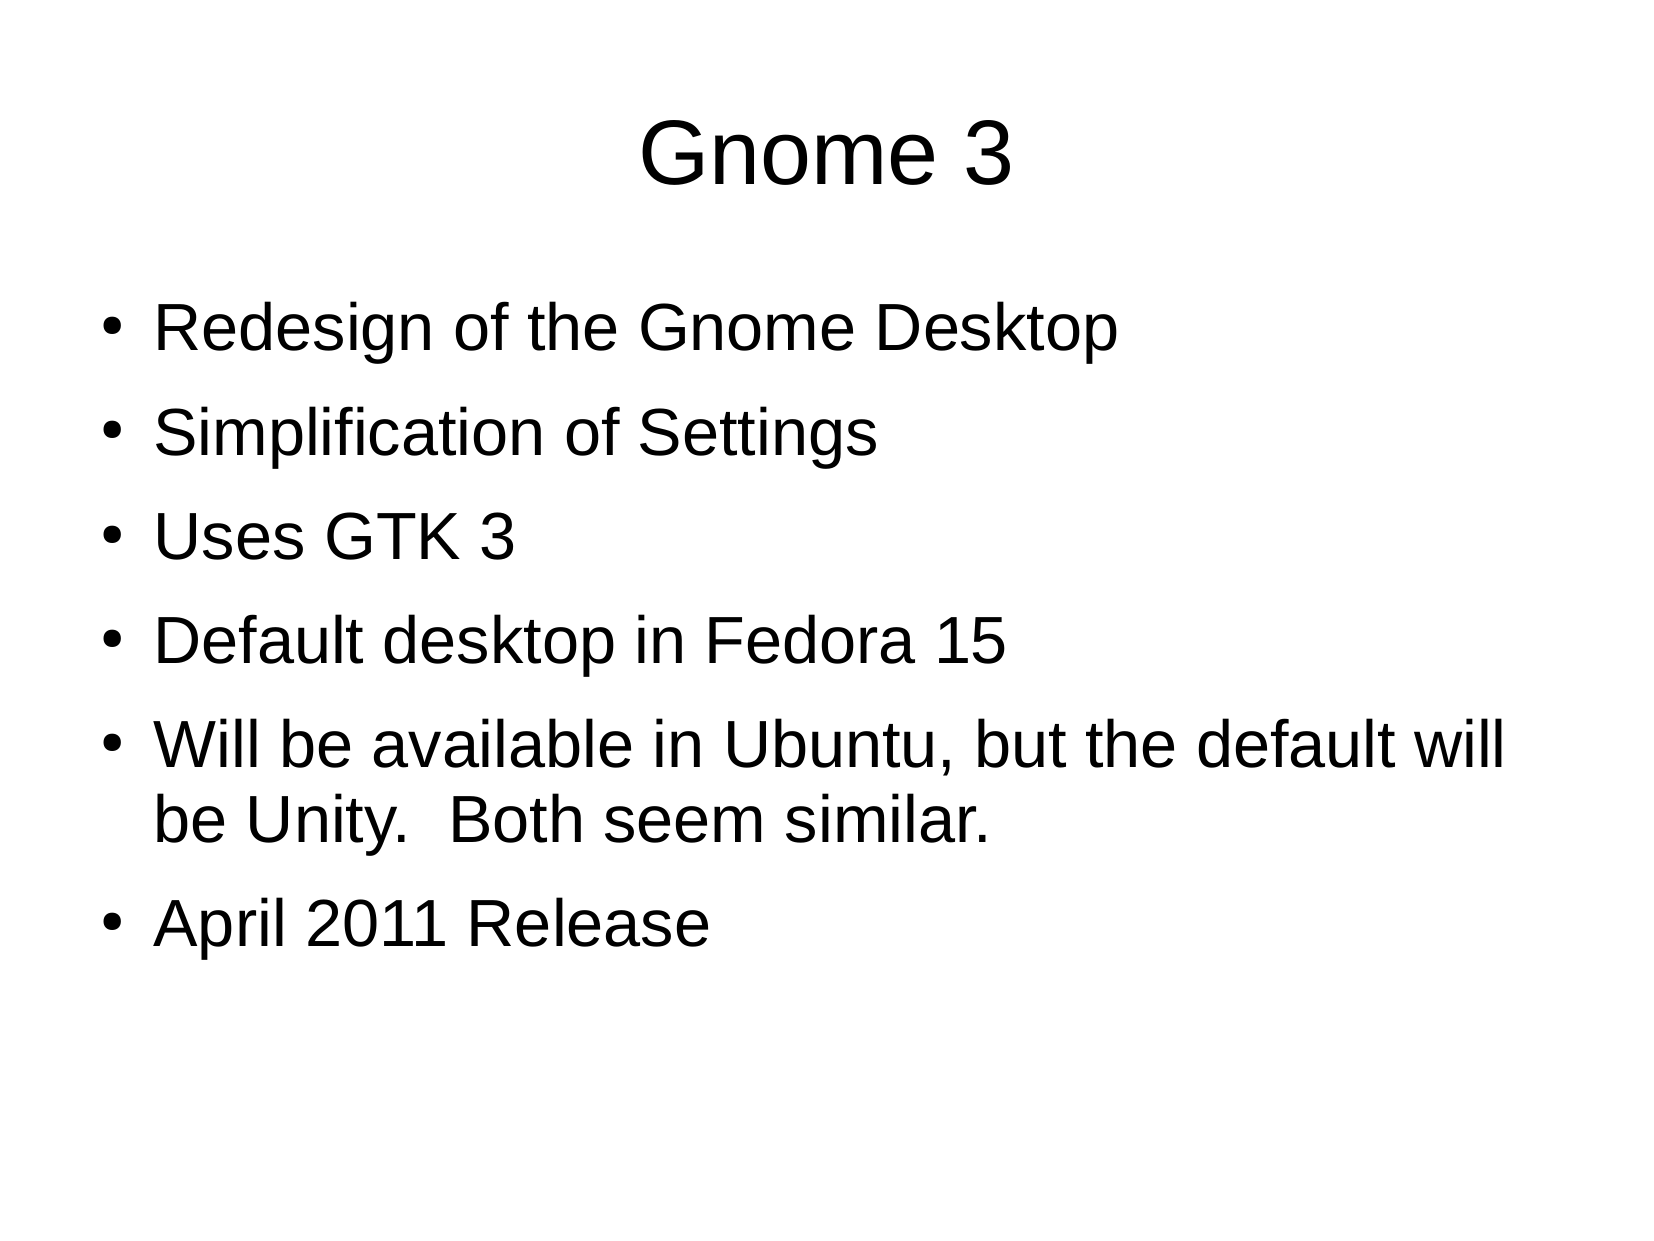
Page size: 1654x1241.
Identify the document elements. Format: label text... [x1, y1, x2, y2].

list Redesign of the Gnome Desktop Simplification of Settings Uses GTK 3 Default desktop in Fedora 15 Will be available in Ubuntu, but the default will be Unity. Both seem similar. April 2011 Release [82, 290, 1571, 1109]
title Gnome 3 [82, 49, 1571, 257]
